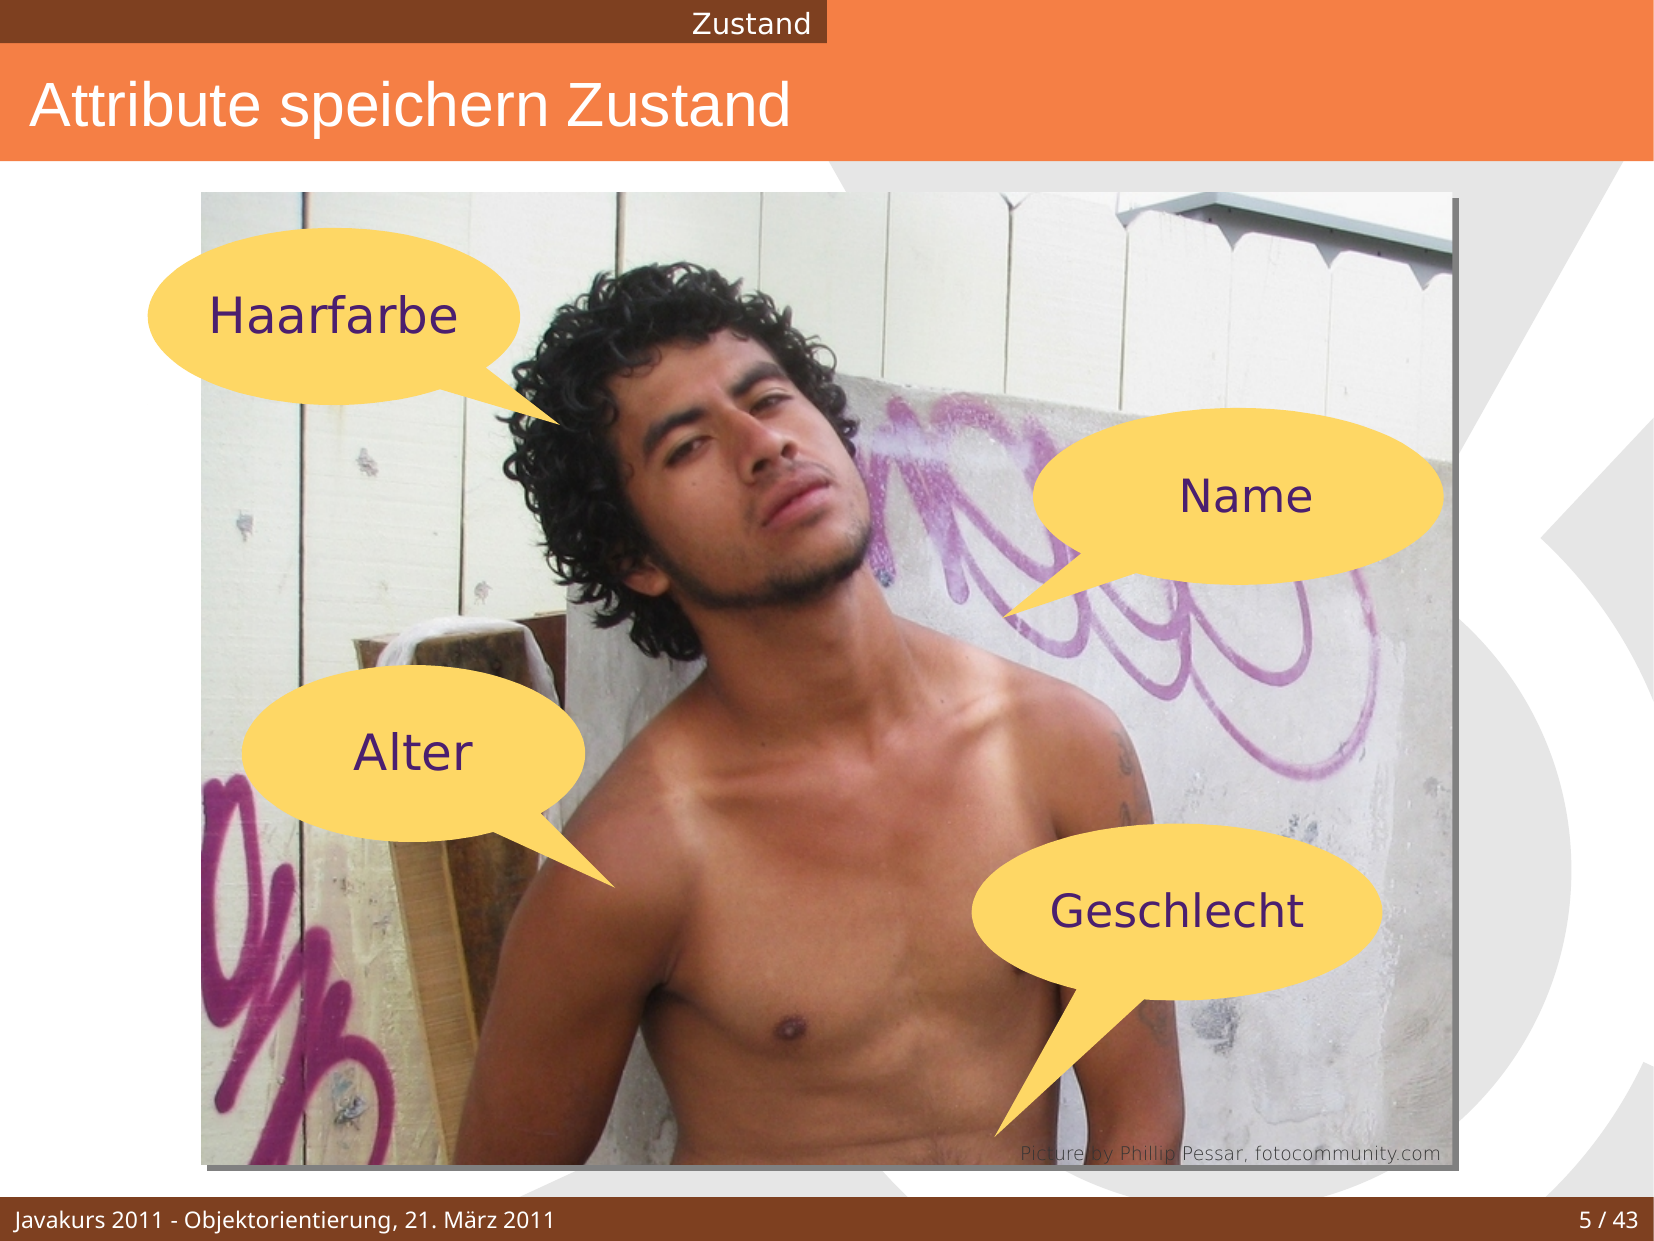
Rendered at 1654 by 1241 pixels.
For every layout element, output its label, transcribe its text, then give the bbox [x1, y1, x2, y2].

text_box Zustand [29, 0, 827, 50]
text_box [1001, 407, 1444, 619]
text_box Alter [353, 724, 474, 783]
text_box [241, 665, 616, 888]
text_box [147, 227, 561, 425]
text_box Picture by Phillip Pessar, fotocommunity.com [1005, 1135, 1463, 1173]
text_box Name [1178, 470, 1314, 524]
picture [201, 192, 1453, 1165]
title Attribute speichern Zustand [29, 67, 1595, 143]
text_box Haarfarbe [208, 287, 460, 346]
text_box Geschlecht [1049, 885, 1305, 939]
text_box [971, 823, 1383, 1138]
